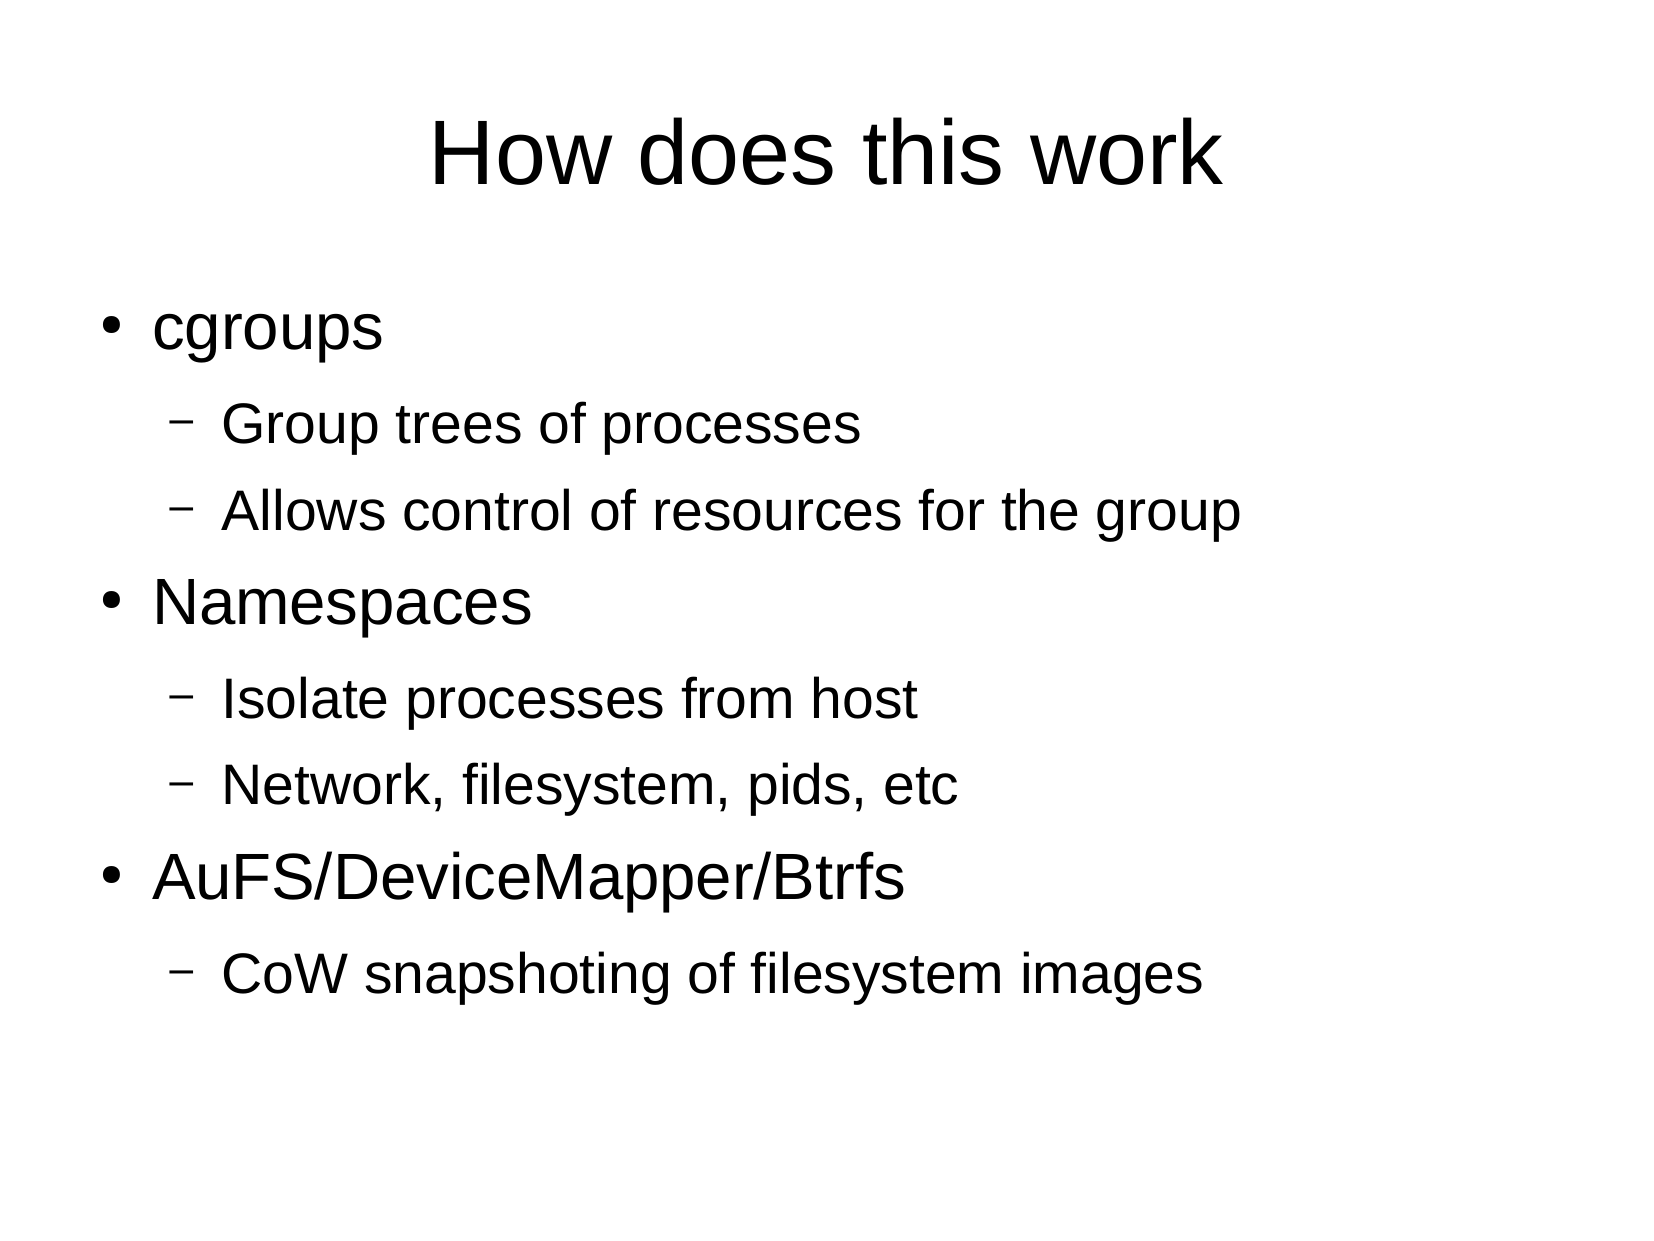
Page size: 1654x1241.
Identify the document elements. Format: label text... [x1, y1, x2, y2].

list cgroups Group trees of processes Allows control of resources for the group Namespaces Isolate processes from host Network, filesystem, pids, etc AuFS/DeviceMapper/Btrfs CoW snapshoting of filesystem images [82, 290, 1571, 1010]
title How does this work [82, 49, 1571, 257]
